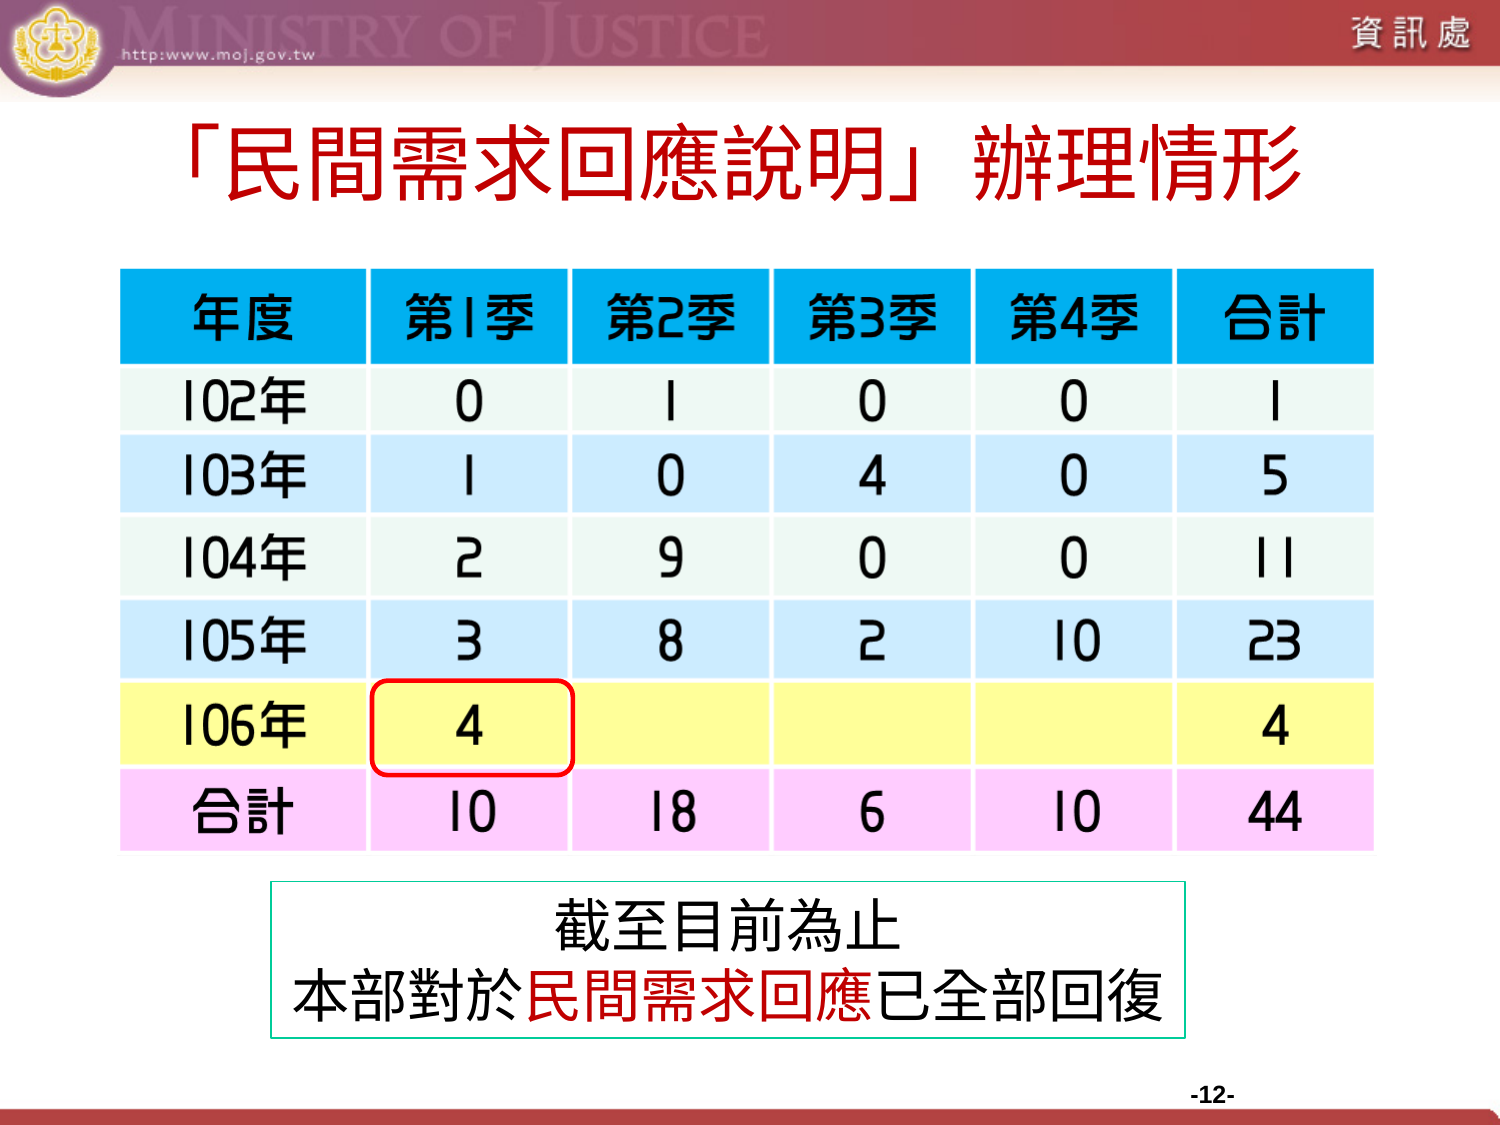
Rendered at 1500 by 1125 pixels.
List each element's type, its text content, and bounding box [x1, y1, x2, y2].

text_box -12- [1175, 1070, 1488, 1109]
picture [117, 266, 1377, 875]
text_box 截至目前為止 本部對於民間需求回應已全部回復 [271, 881, 1186, 1038]
text_box 「民間需求回應說明」辦理情形 [123, 103, 1333, 220]
